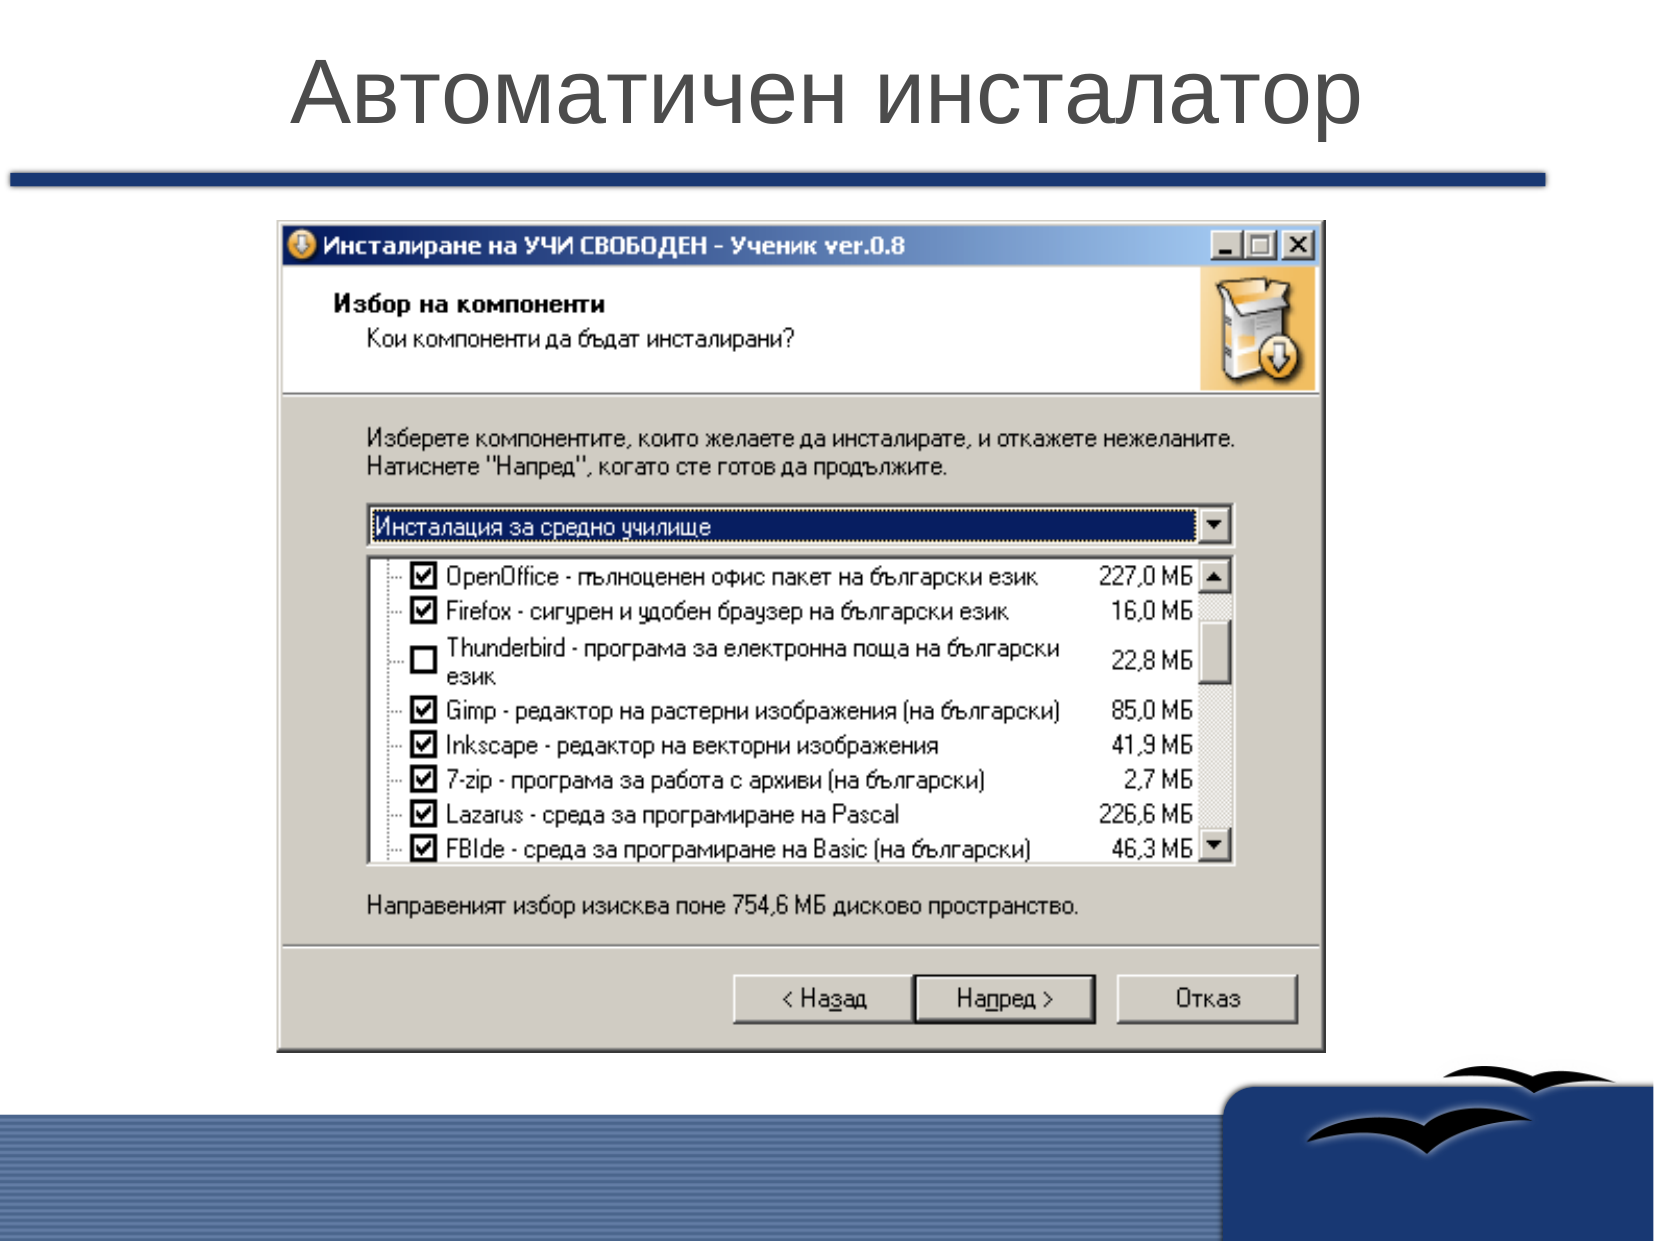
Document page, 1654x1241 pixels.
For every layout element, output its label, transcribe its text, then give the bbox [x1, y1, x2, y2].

title Автоматичен инсталатор [121, 20, 1534, 164]
picture [0, 0, 1654, 1241]
